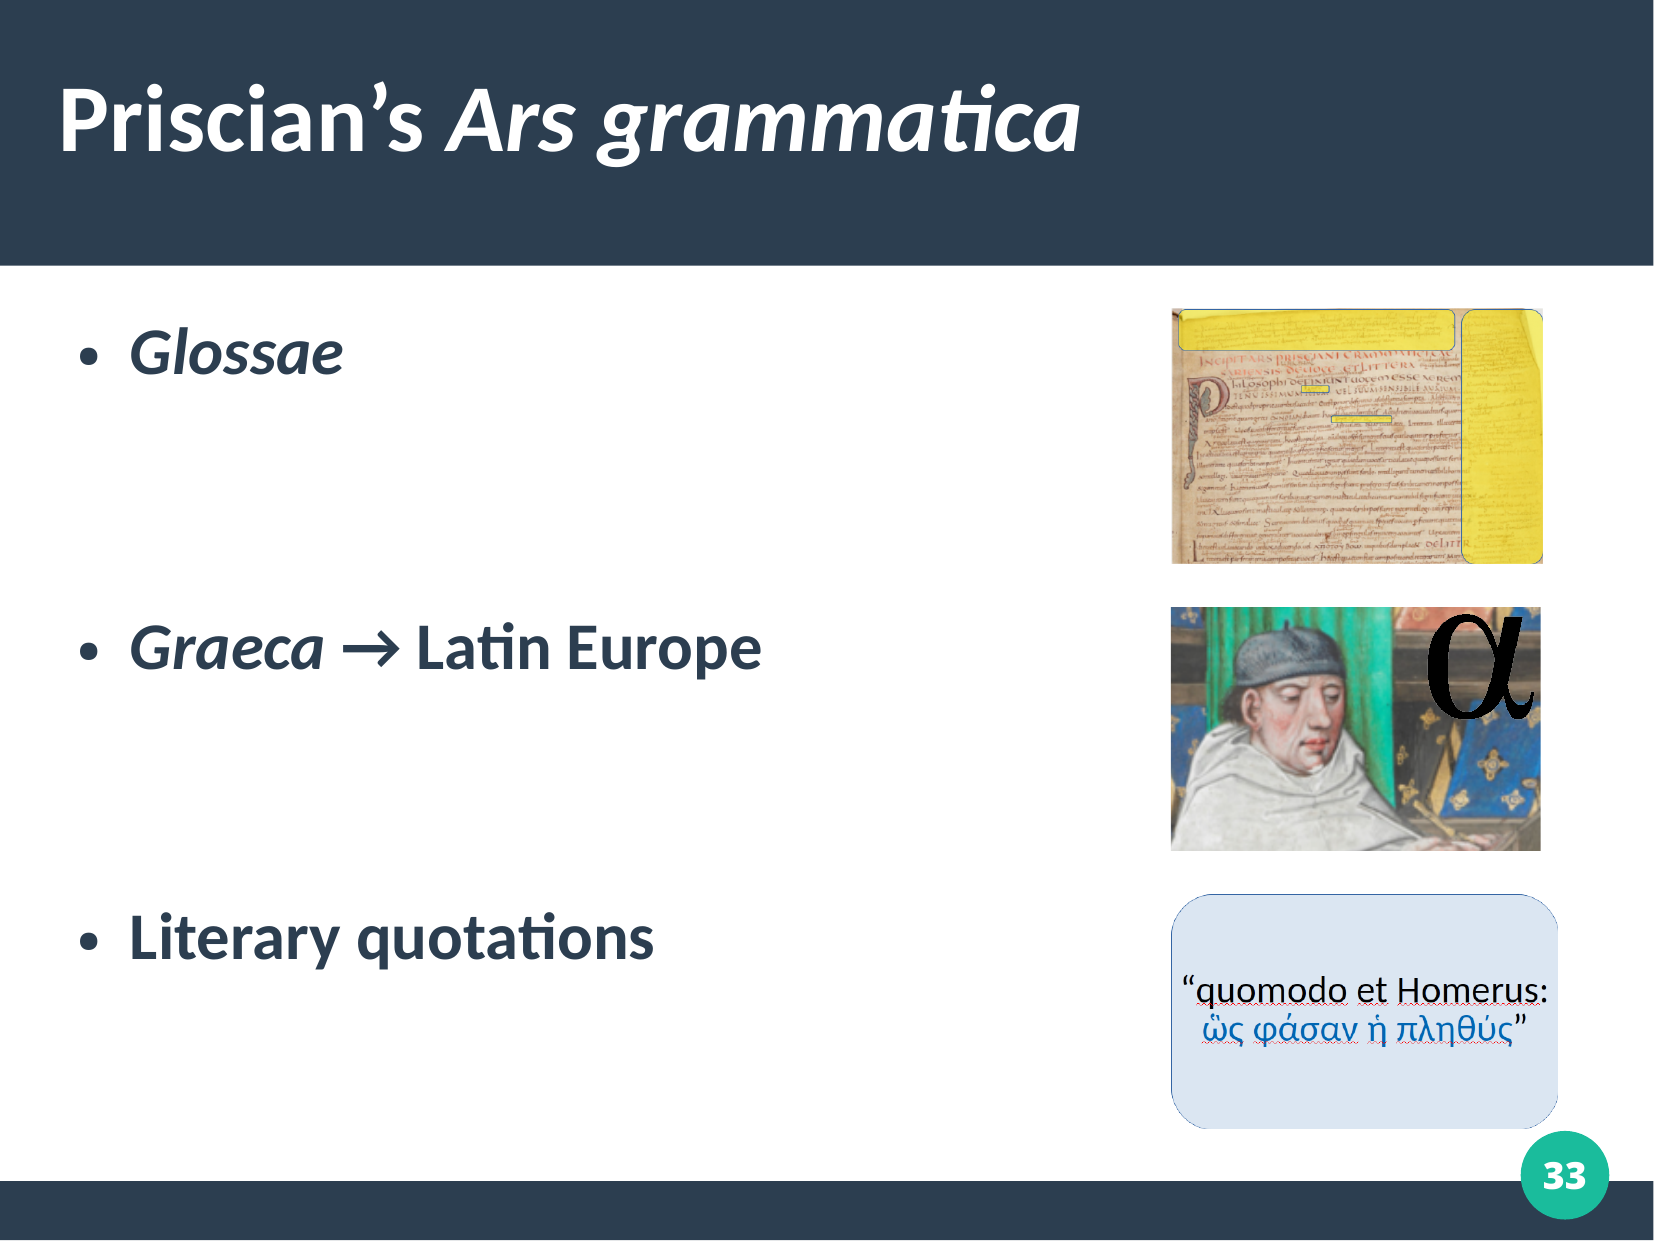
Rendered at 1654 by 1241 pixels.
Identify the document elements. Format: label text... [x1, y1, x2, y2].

title Priscian’s Ars grammatica [59, 49, 1595, 207]
list Literary quotations [59, 909, 1096, 1170]
list Graeca → Latin Europe [59, 620, 1096, 881]
picture [1170, 308, 1543, 851]
list Glossae [59, 324, 1096, 586]
picture [1171, 894, 1558, 1129]
